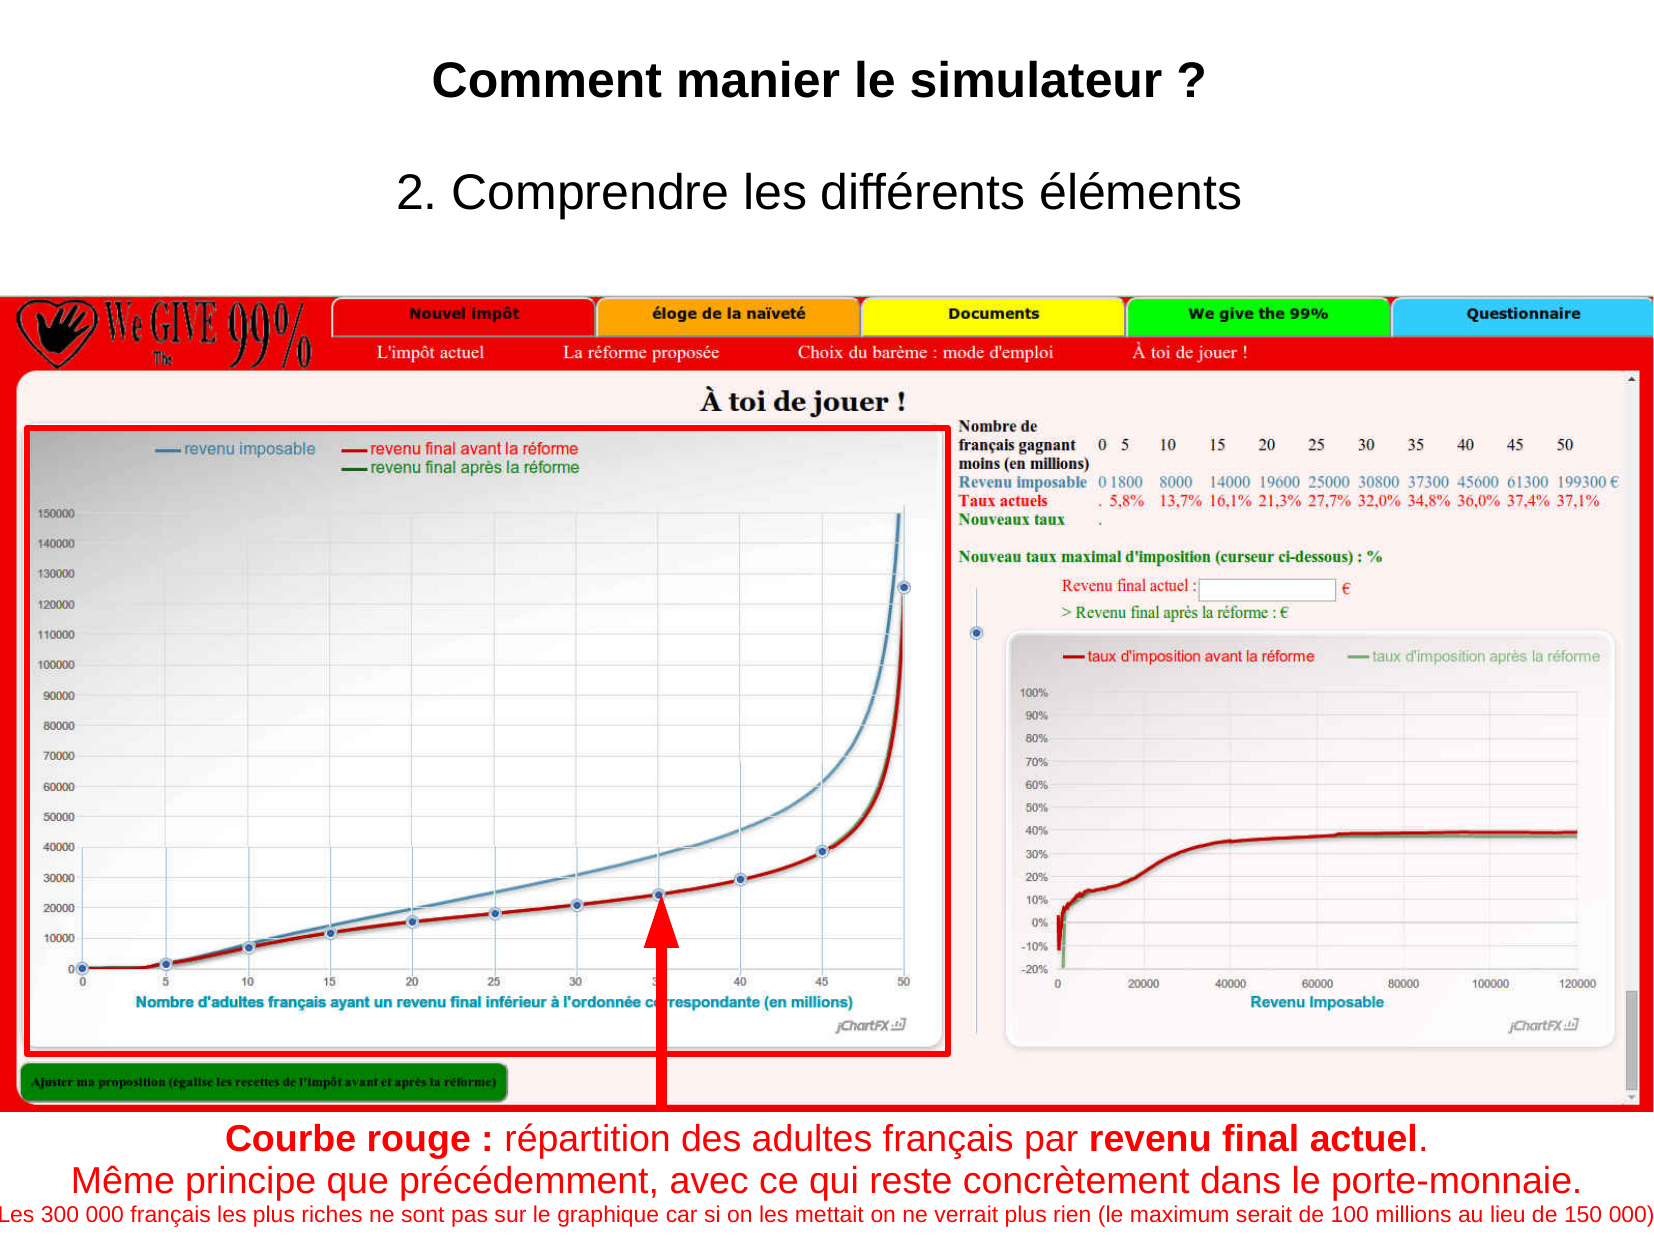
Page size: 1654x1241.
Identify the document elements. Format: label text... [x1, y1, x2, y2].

text_box Courbe rouge : répartition des adultes français par revenu final actuel. Même principe que précédemment, avec ce qui reste concrètement dans le porte-monnaie. Les 300 000 français les plus riches ne sont pas sur le graphique car si on les mettait on ne verrait plus rien (le maximum serait de 100 millions au lieu de 150 000) [0, 1110, 1654, 1241]
text_box Comment manier le simulateur ? 2. Comprendre les différents éléments [315, 45, 1324, 229]
picture [30, 431, 945, 1051]
picture [0, 295, 1654, 1110]
